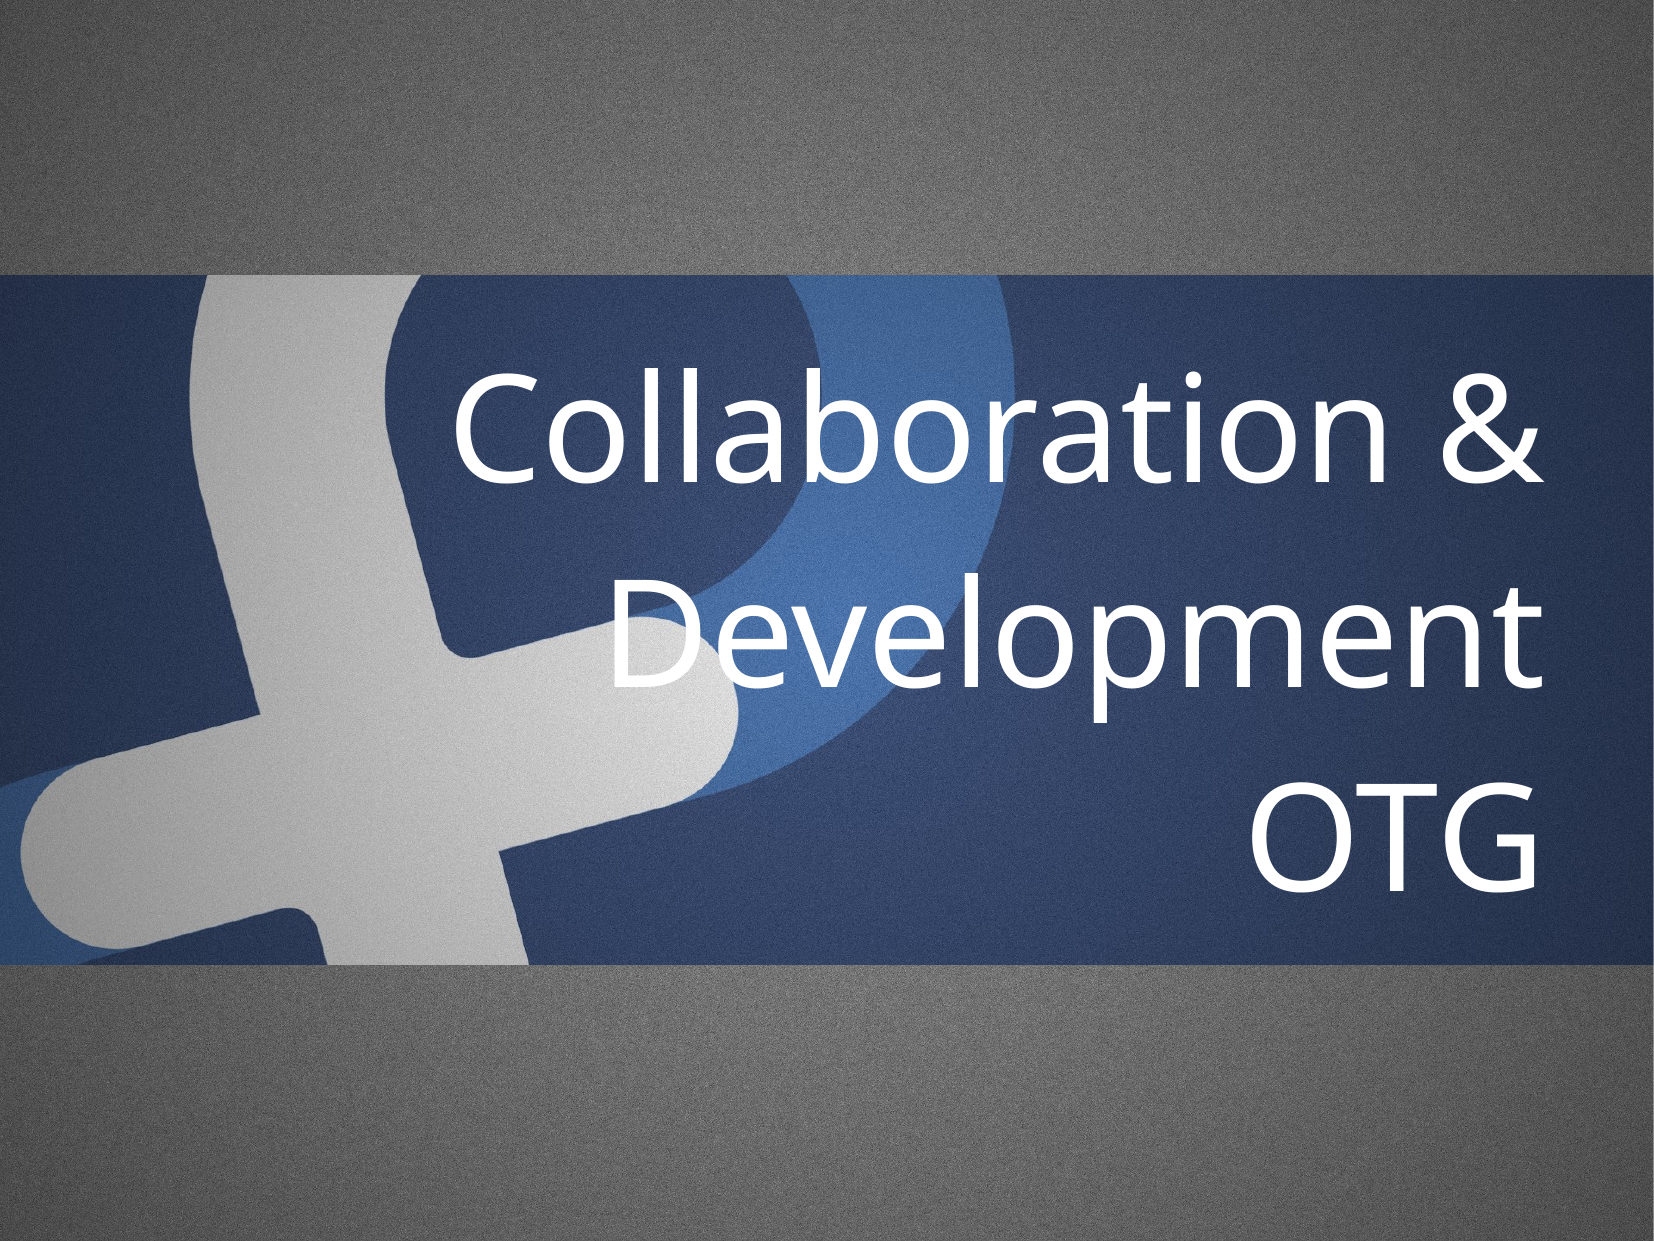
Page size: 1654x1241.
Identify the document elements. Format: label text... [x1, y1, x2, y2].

text_box Collaboration & Development OTG [446, 315, 1561, 833]
picture [0, 0, 1654, 1241]
